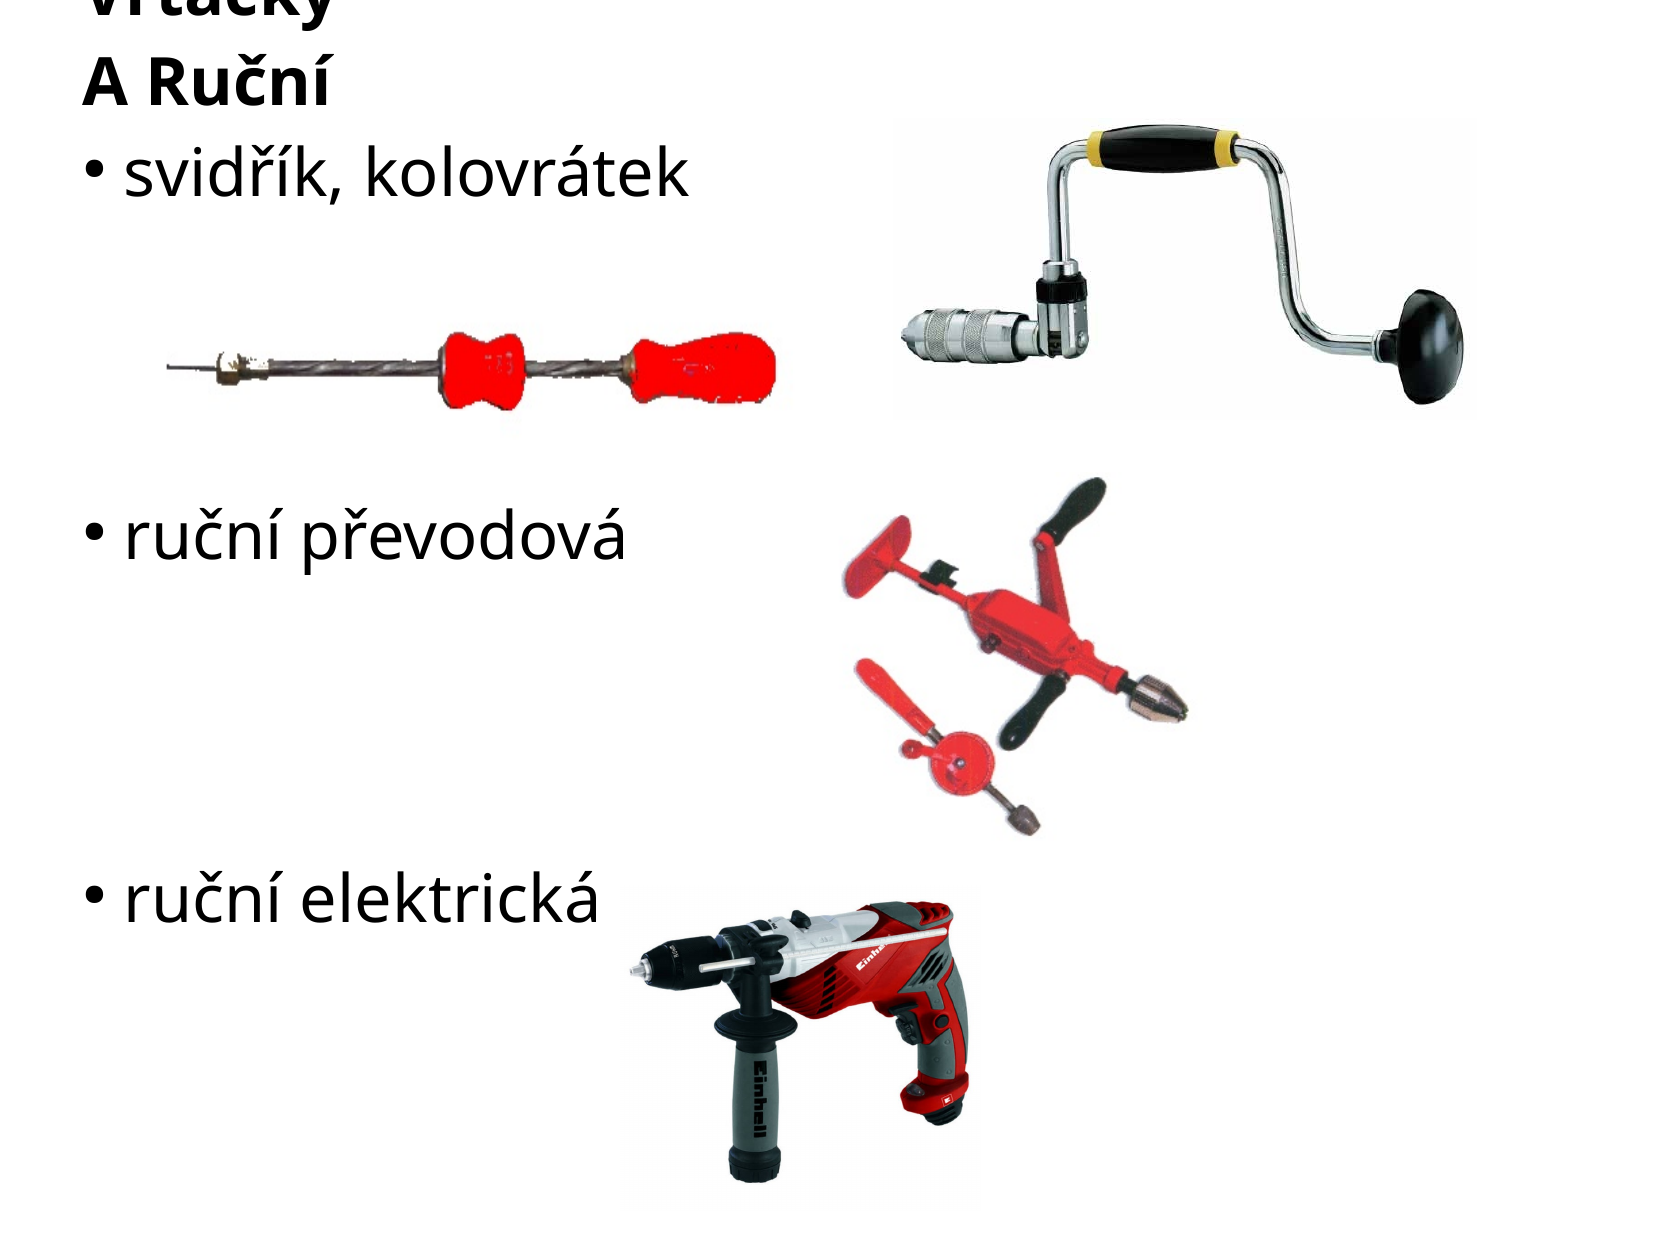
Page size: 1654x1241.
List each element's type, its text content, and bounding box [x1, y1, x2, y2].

picture [620, 885, 981, 1211]
picture [893, 118, 1477, 420]
subtitle Vrtačky A Ruční svidřík, kolovrátek ruční převodová ruční elektrická [82, 36, 1571, 1122]
picture [797, 472, 1270, 851]
picture [146, 295, 798, 443]
